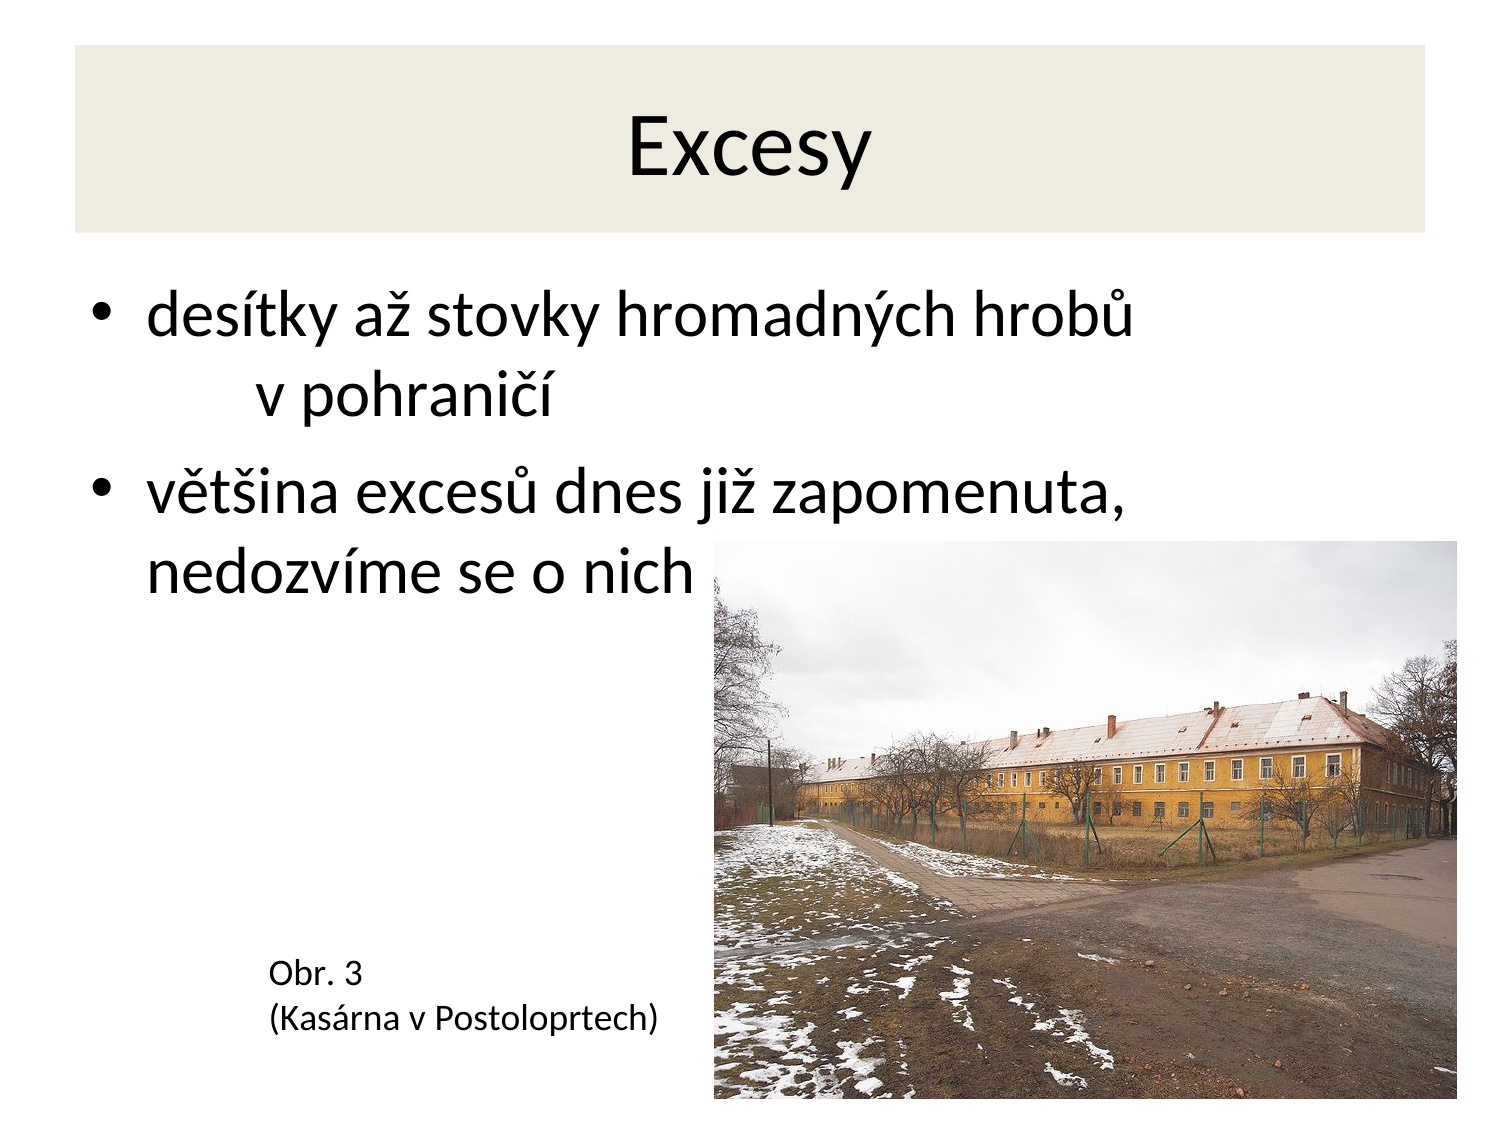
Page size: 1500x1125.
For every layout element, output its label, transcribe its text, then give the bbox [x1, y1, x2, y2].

list desítky až stovky hromadných hrobů v pohraničí většina excesů dnes již zapomenuta, nedozvíme se o nich [75, 262, 1426, 1006]
title Excesy [75, 45, 1426, 233]
picture [714, 541, 1457, 1099]
text_box Obr. 3 (Kasárna v Postoloprtech) [253, 940, 926, 1046]
